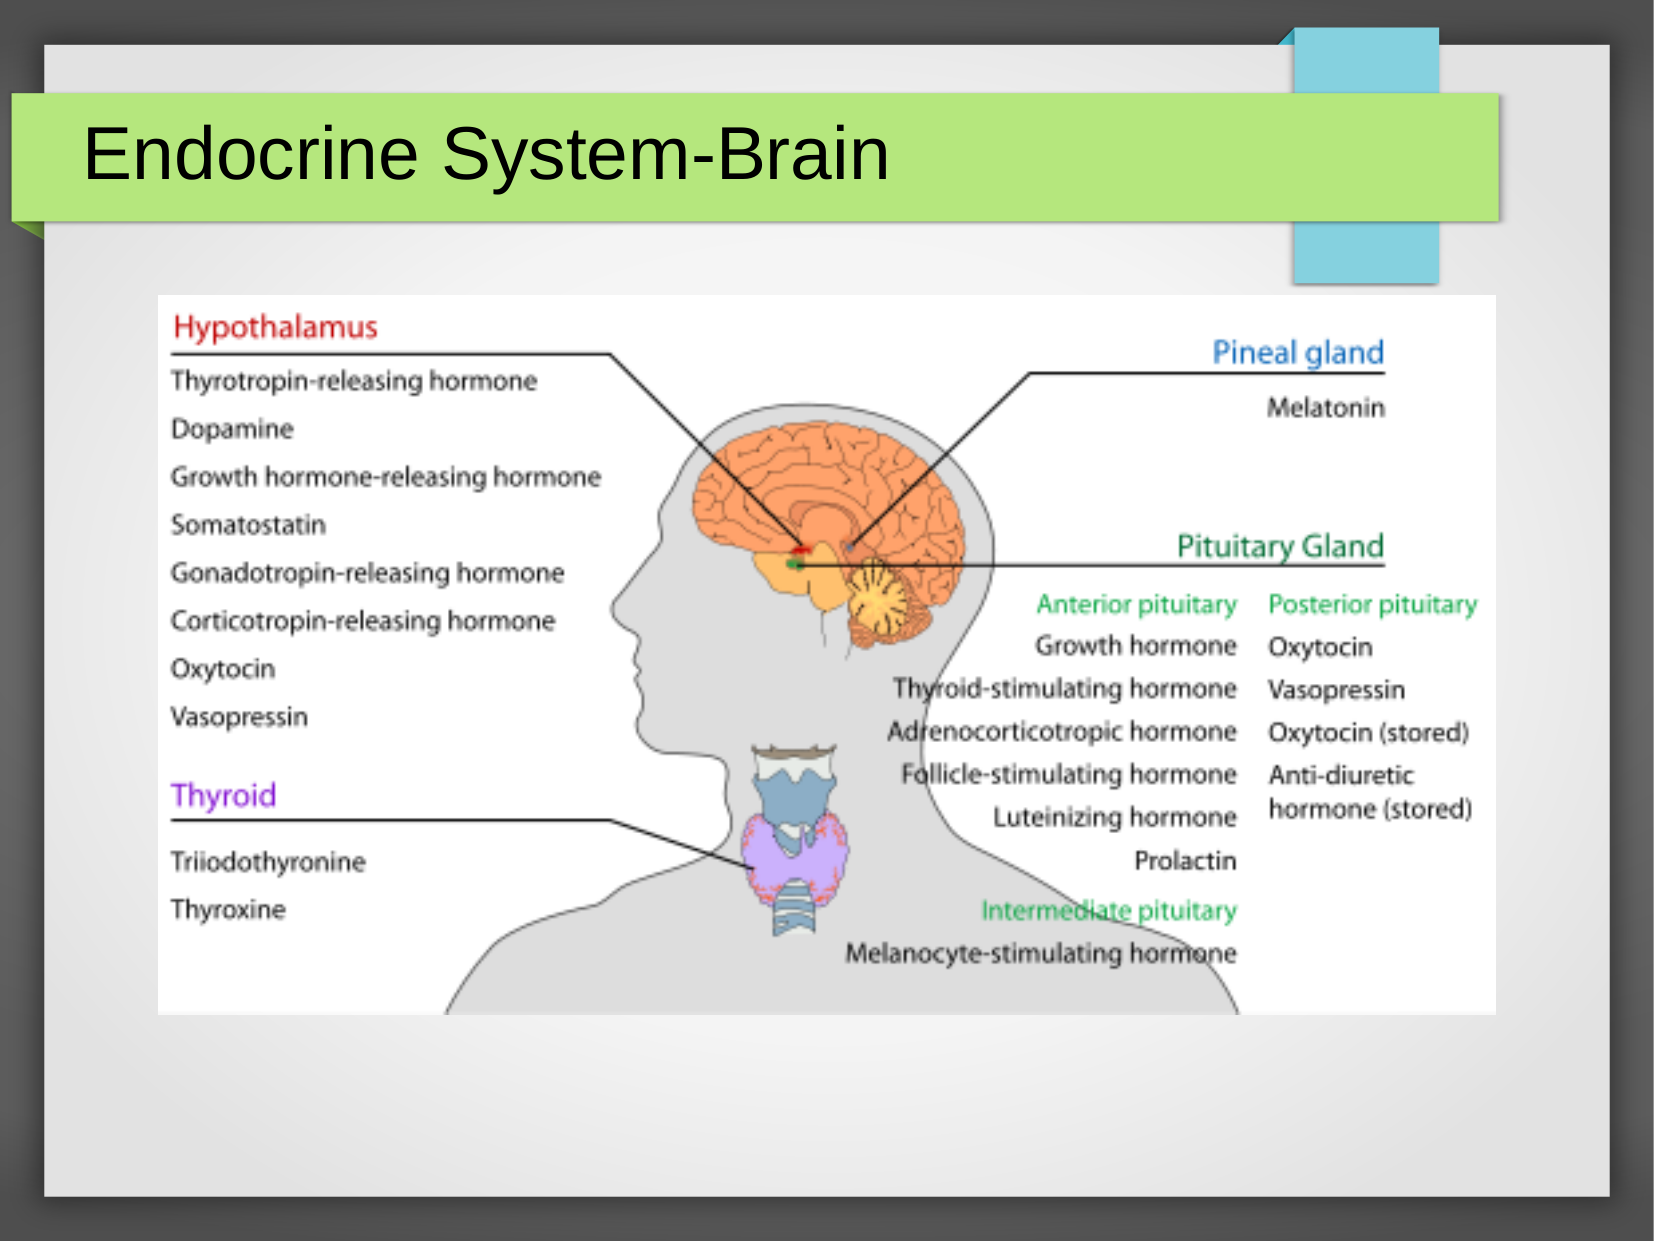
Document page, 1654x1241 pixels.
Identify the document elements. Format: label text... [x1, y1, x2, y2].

title Endocrine System-Brain [82, 94, 1264, 213]
picture [0, 0, 1654, 1241]
